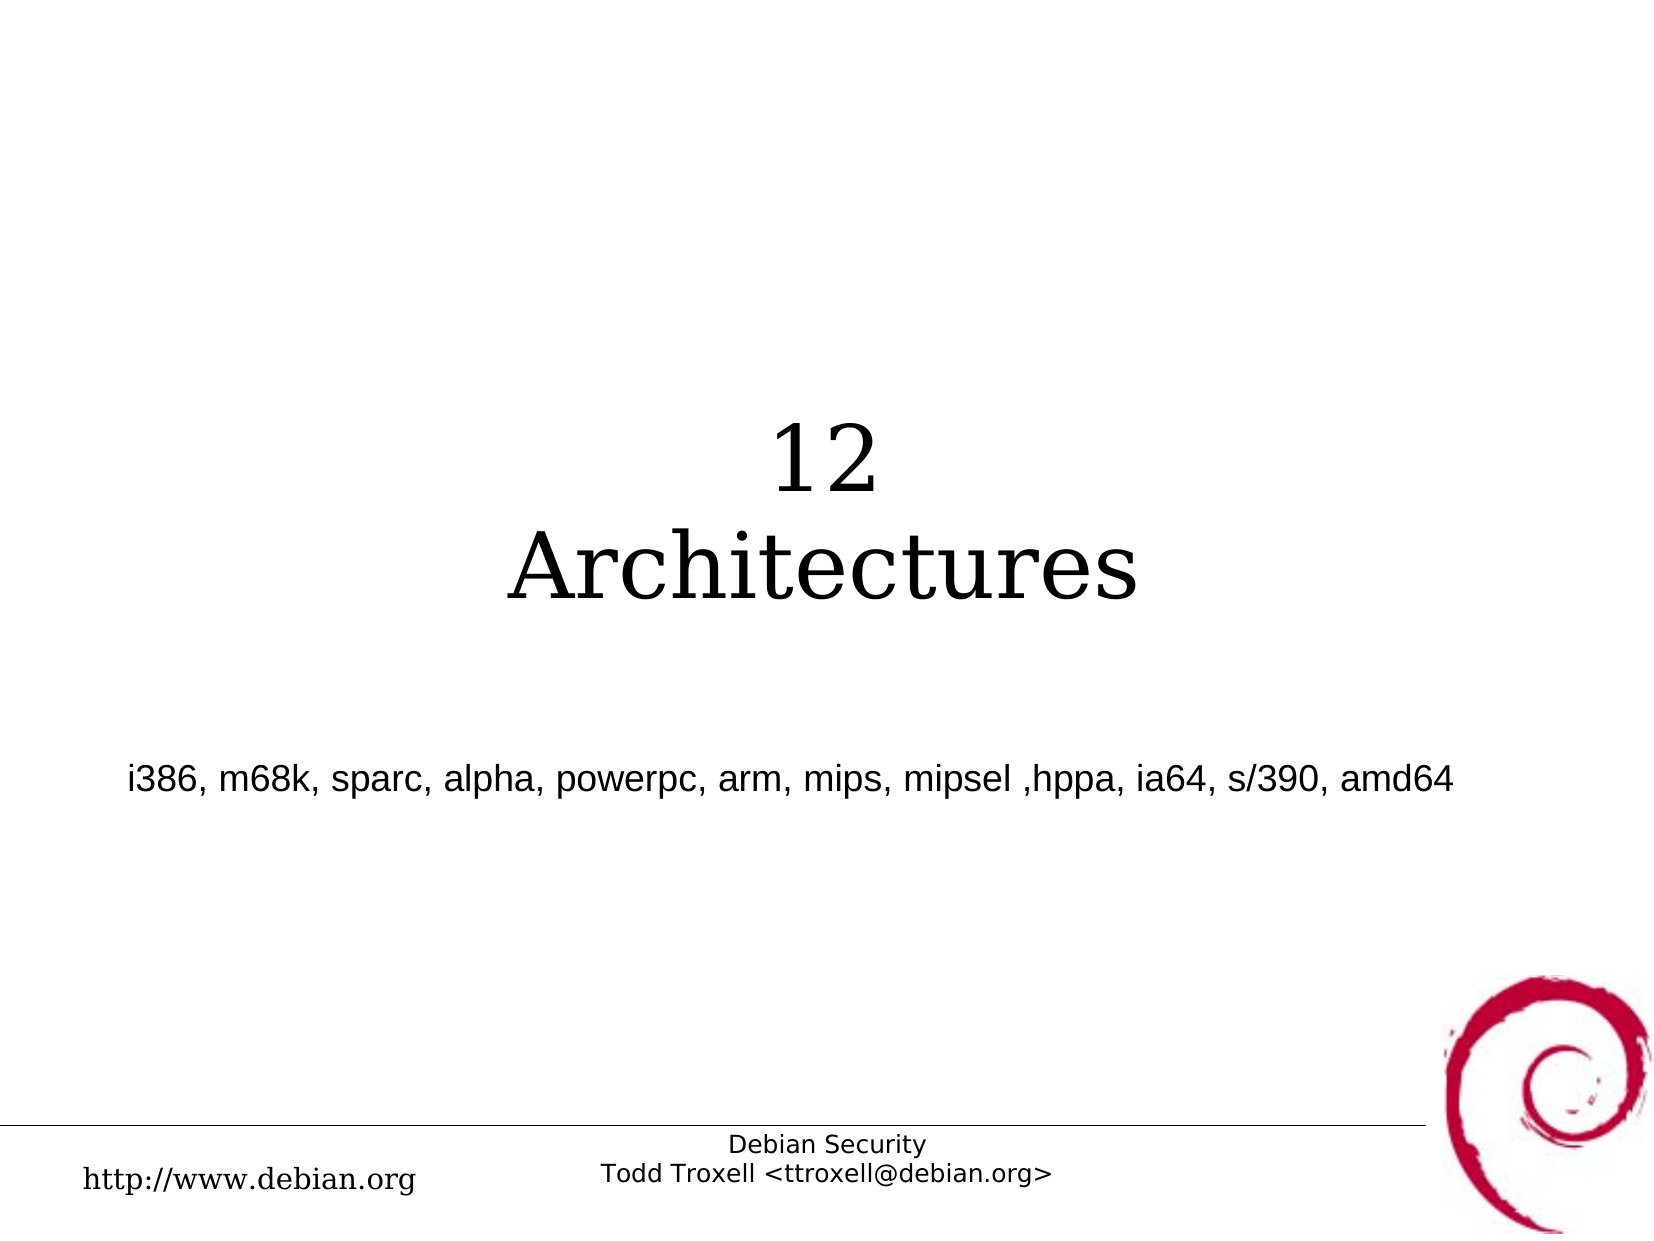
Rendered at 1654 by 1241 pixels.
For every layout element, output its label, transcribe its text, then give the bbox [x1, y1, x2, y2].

picture [1443, 975, 1654, 1234]
text_box i386, m68k, sparc, alpha, powerpc, arm, mips, mipsel ,hppa, ia64, s/390, amd64 [112, 750, 1470, 807]
text_box 12 Architectures [487, 398, 1163, 628]
